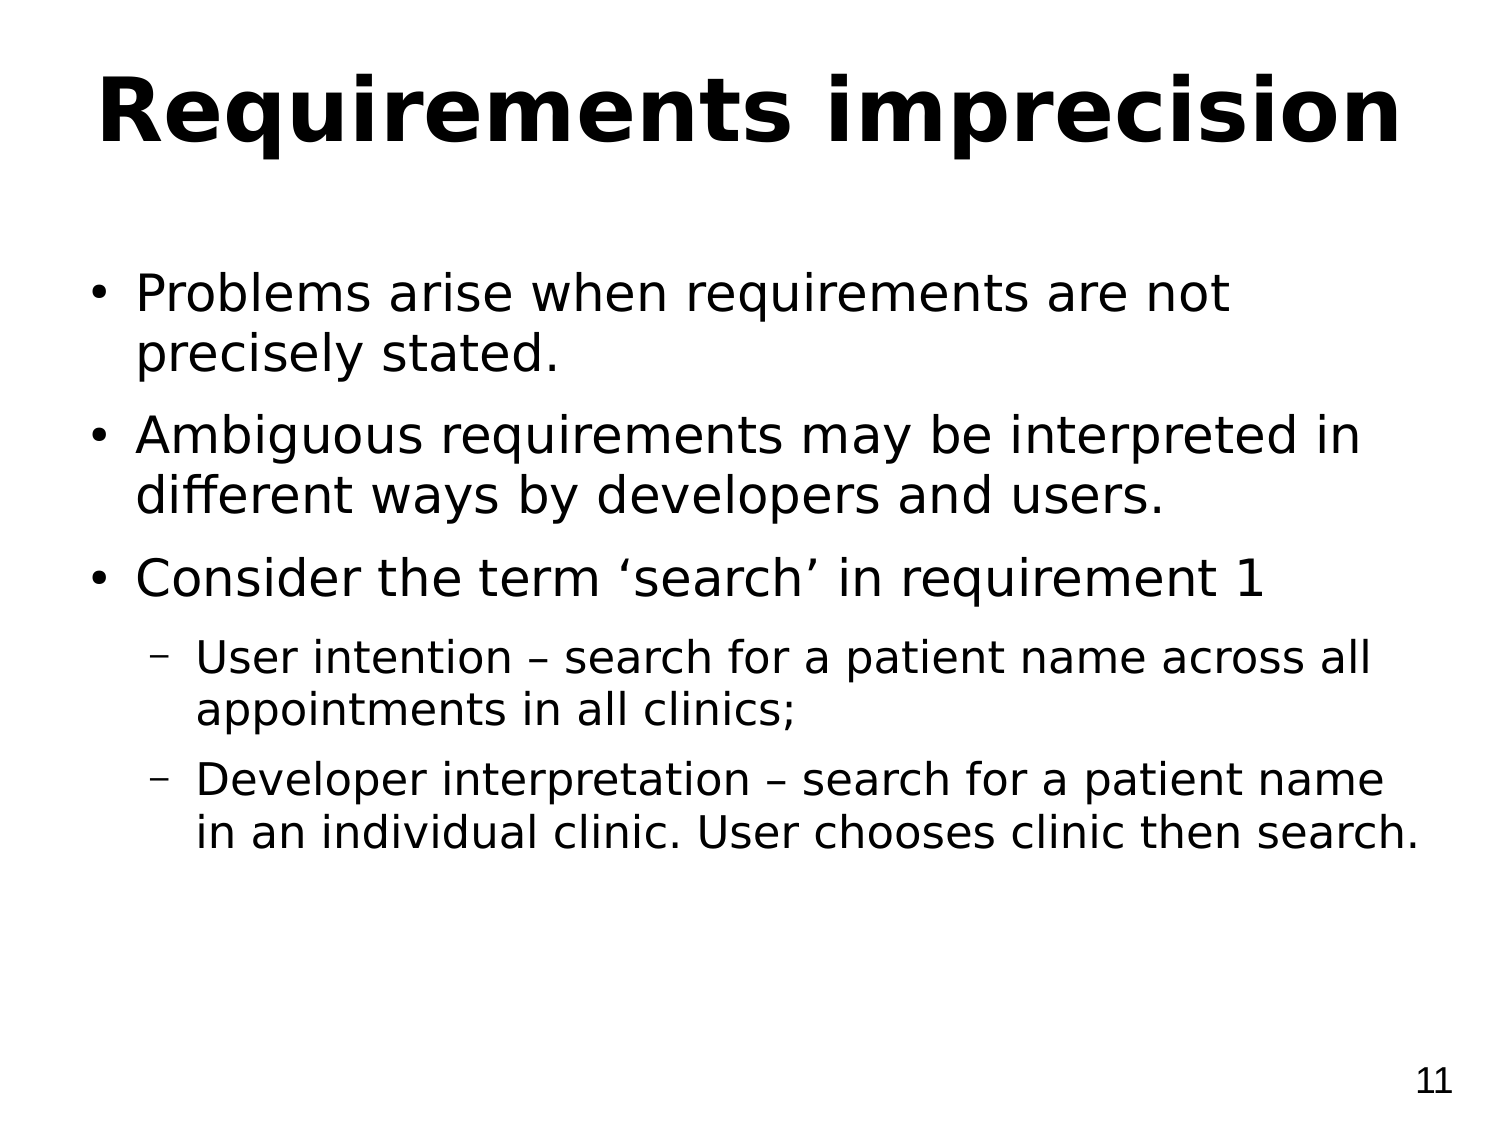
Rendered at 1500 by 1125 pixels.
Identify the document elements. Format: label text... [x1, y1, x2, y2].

list Problems arise when requirements are not precisely stated. Ambiguous requirements may be interpreted in different ways by developers and users. Consider the term ‘search’ in requirement 1 User intention – search for a patient name across all appointments in all clinics; Developer interpretation – search for a patient name in an individual clinic. User chooses clinic then search. [75, 263, 1425, 916]
title Requirements imprecision [75, 44, 1425, 177]
